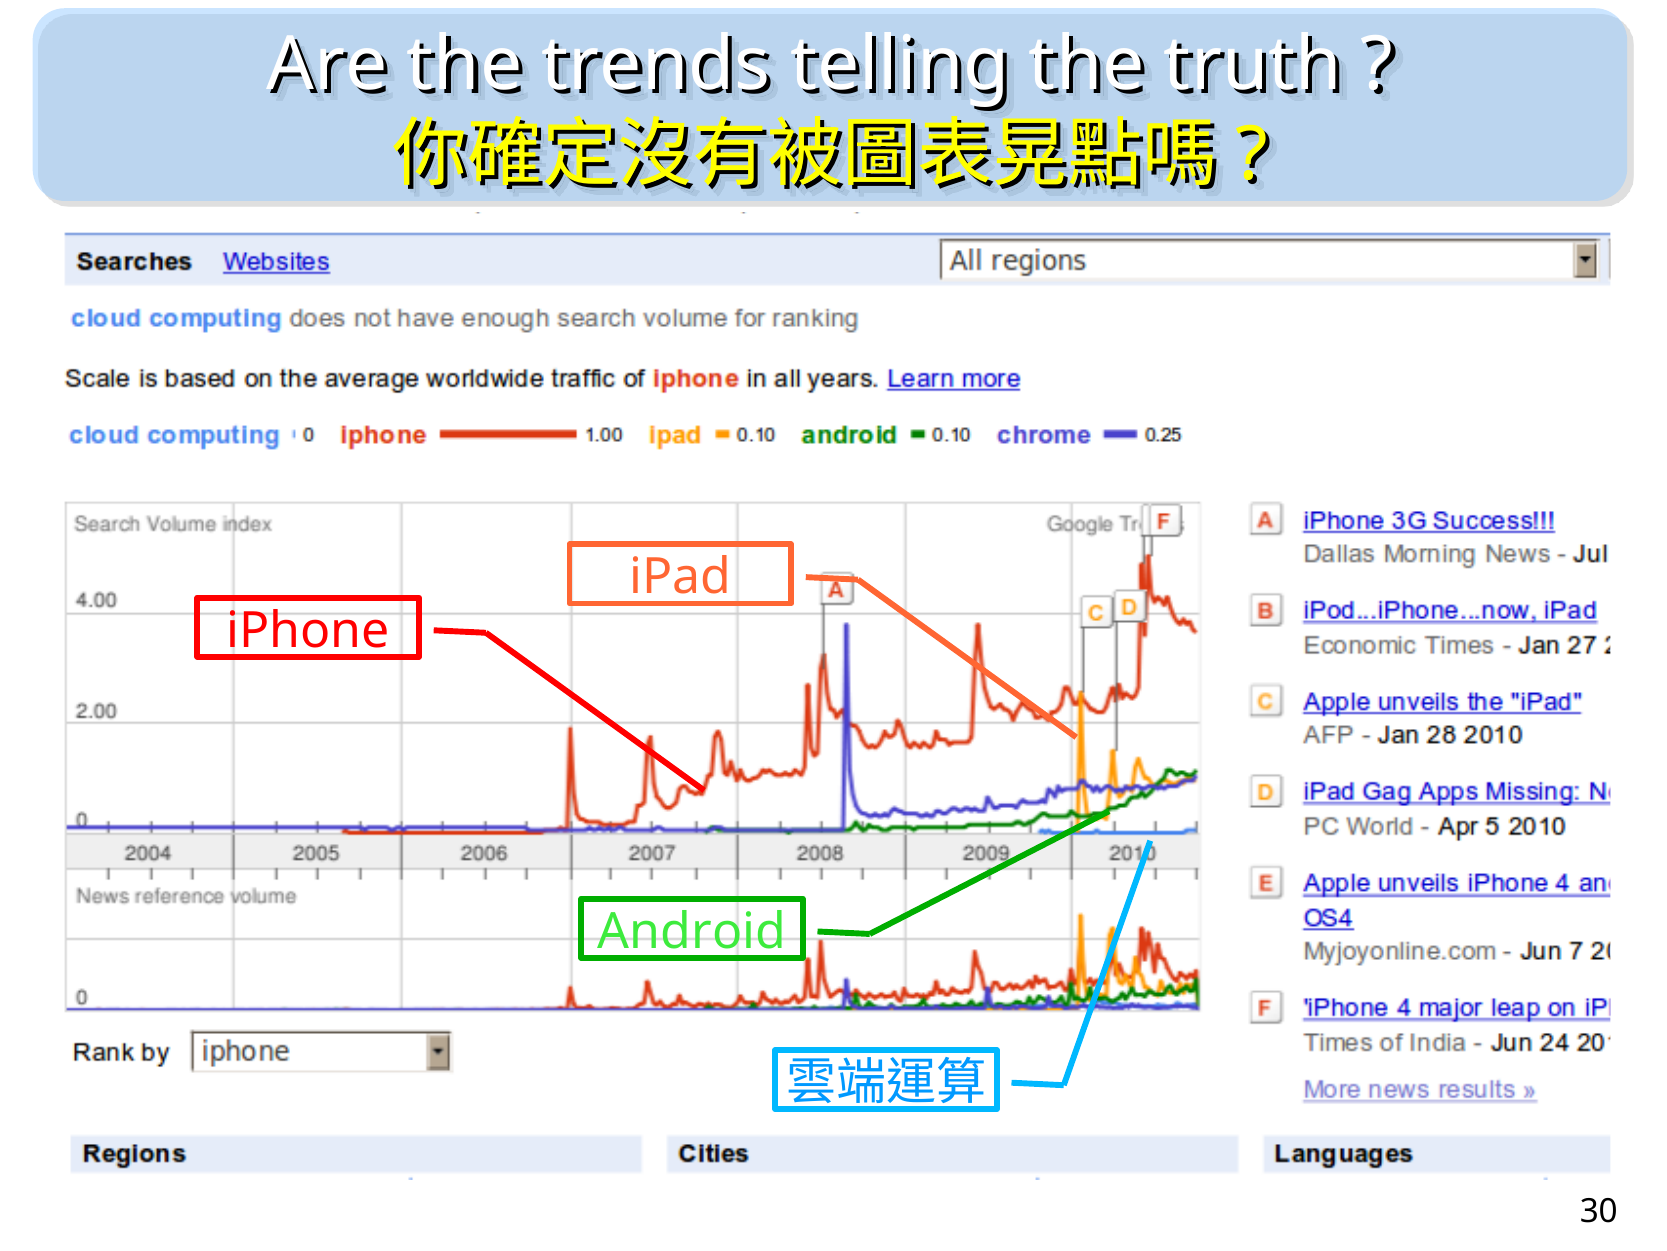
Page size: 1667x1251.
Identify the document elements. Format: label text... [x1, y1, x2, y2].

text_box Are the trends telling the truth ? 你確定沒有被圖表晃點嗎? [32, 8, 1628, 201]
text_box Android [581, 899, 803, 958]
text_box iPad [570, 544, 791, 604]
picture [36, 212, 1611, 1180]
text_box 雲端運算 [775, 1050, 997, 1109]
text_box iPhone [197, 598, 419, 657]
